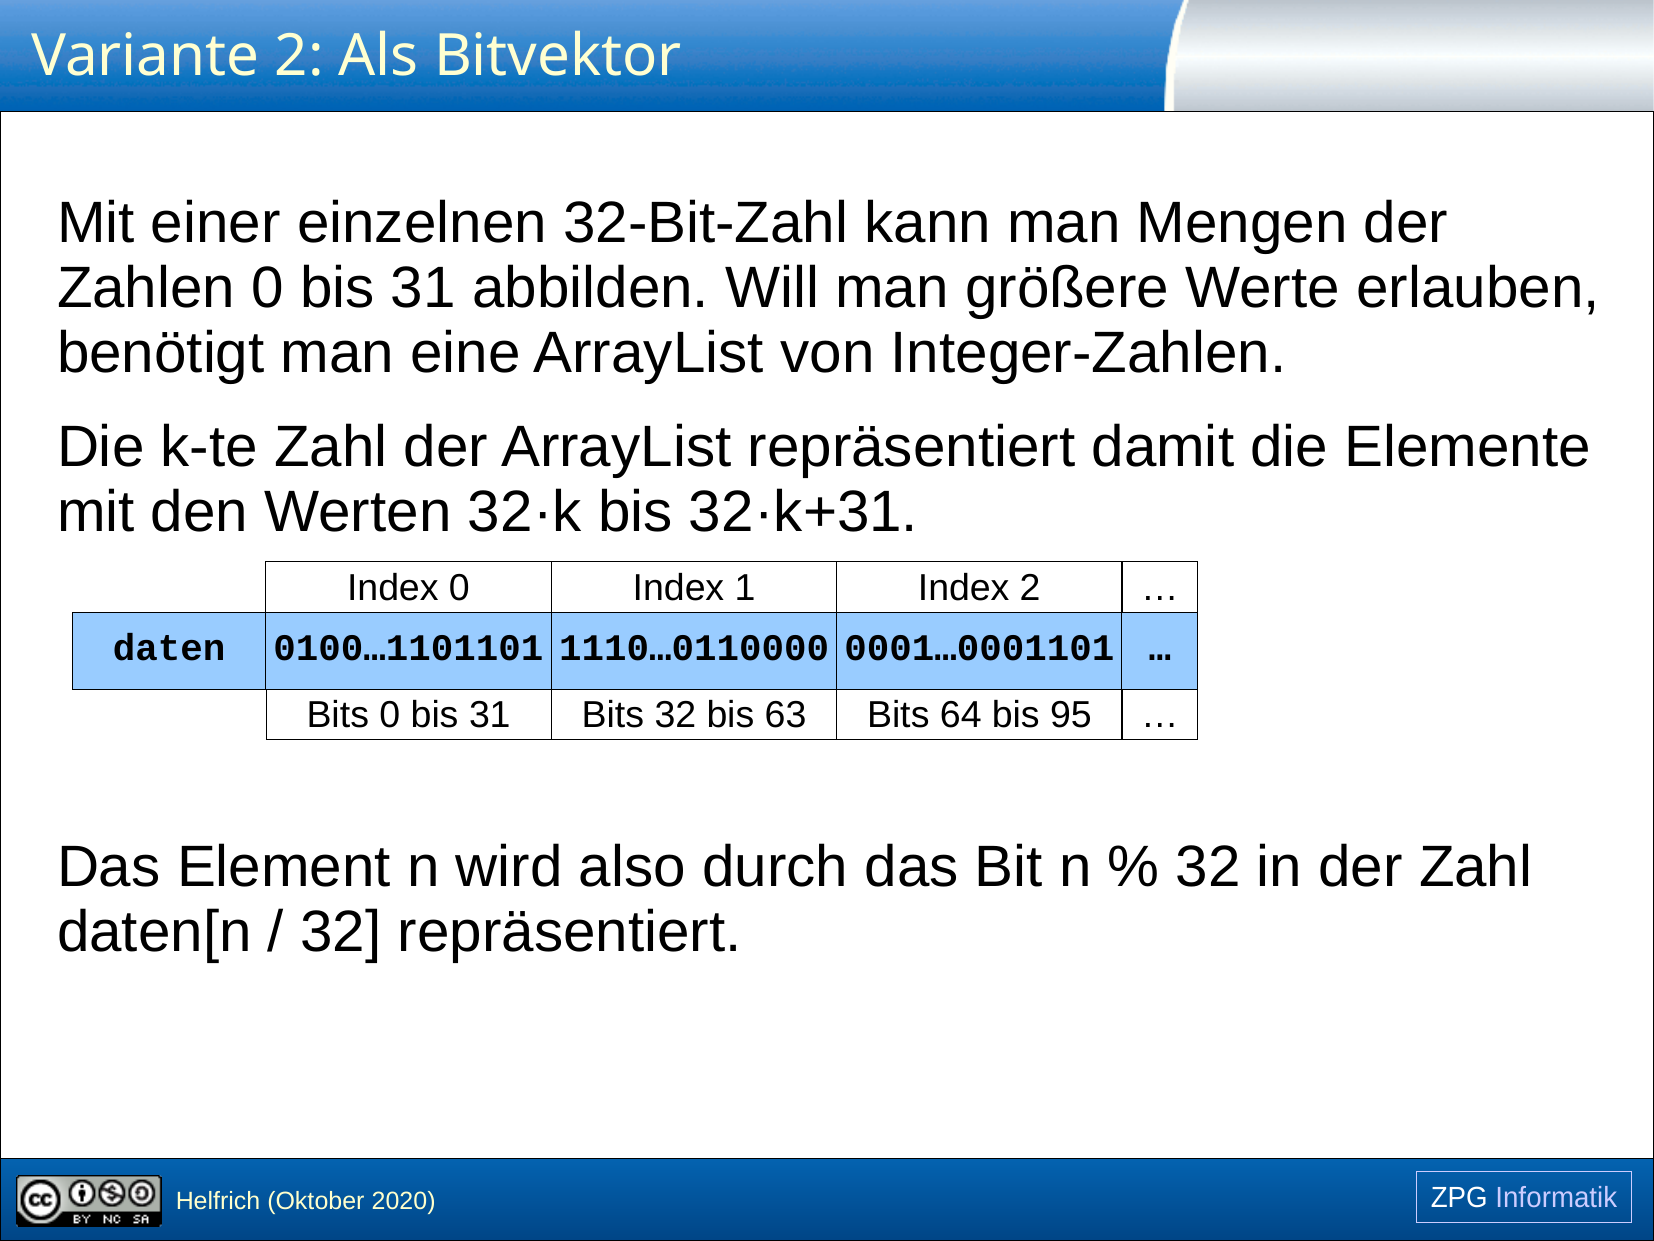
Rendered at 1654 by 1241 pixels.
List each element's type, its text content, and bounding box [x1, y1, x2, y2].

text_box … [1121, 561, 1198, 613]
picture [16, 1175, 162, 1227]
text_box Bits 0 bis 31 [266, 689, 551, 740]
text_box 1110…0110000 [551, 613, 836, 689]
text_box … [1121, 689, 1198, 740]
text_box daten [72, 612, 265, 690]
text_box 0001…0001101 [836, 613, 1121, 689]
text_box Index 1 [551, 561, 836, 613]
title Variante 2: Als Bitvektor [31, 14, 1151, 92]
text_box Index 2 [836, 561, 1121, 613]
text_box Bits 32 bis 63 [551, 689, 836, 740]
picture [0, 0, 1654, 111]
text_box 0100…1101101 [265, 613, 551, 690]
text_box … [1121, 613, 1198, 689]
text_box Bits 64 bis 95 [836, 689, 1121, 740]
list Mit einer einzelnen 32-Bit-Zahl kann man Mengen der Zahlen 0 bis 31 abbilden. Will man größere Werte erlauben, benötigt man eine ArrayList von Integer-Zahlen. Die k-te Zahl der ArrayList repräsentiert damit die Elemente mit den Werten 32·k bis 32·k+31. Das Element n wird also durch das Bit n % 32 in der Zahl daten[n / 32] repräsentiert. [57, 189, 1605, 1145]
text_box Index 0 [265, 561, 551, 613]
